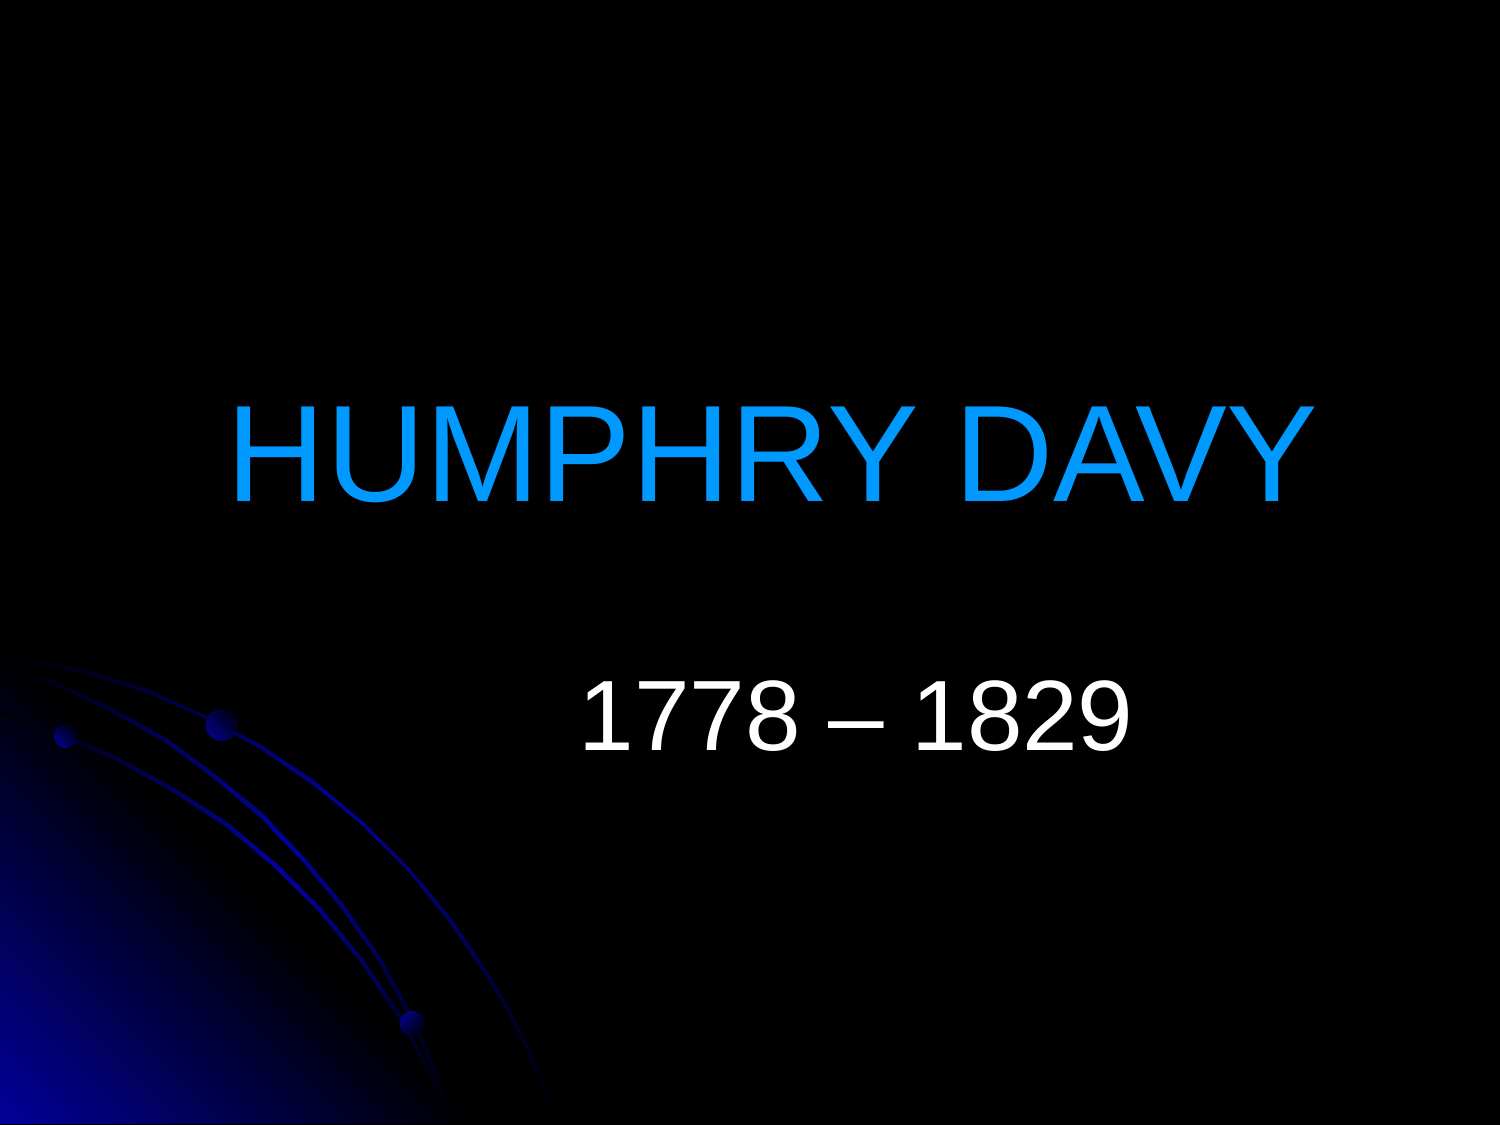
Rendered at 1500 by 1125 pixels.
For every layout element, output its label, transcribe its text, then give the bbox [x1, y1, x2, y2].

title HUMPHRY DAVY [171, 338, 1376, 555]
subtitle 1778 – 1829 [242, 657, 1471, 1047]
